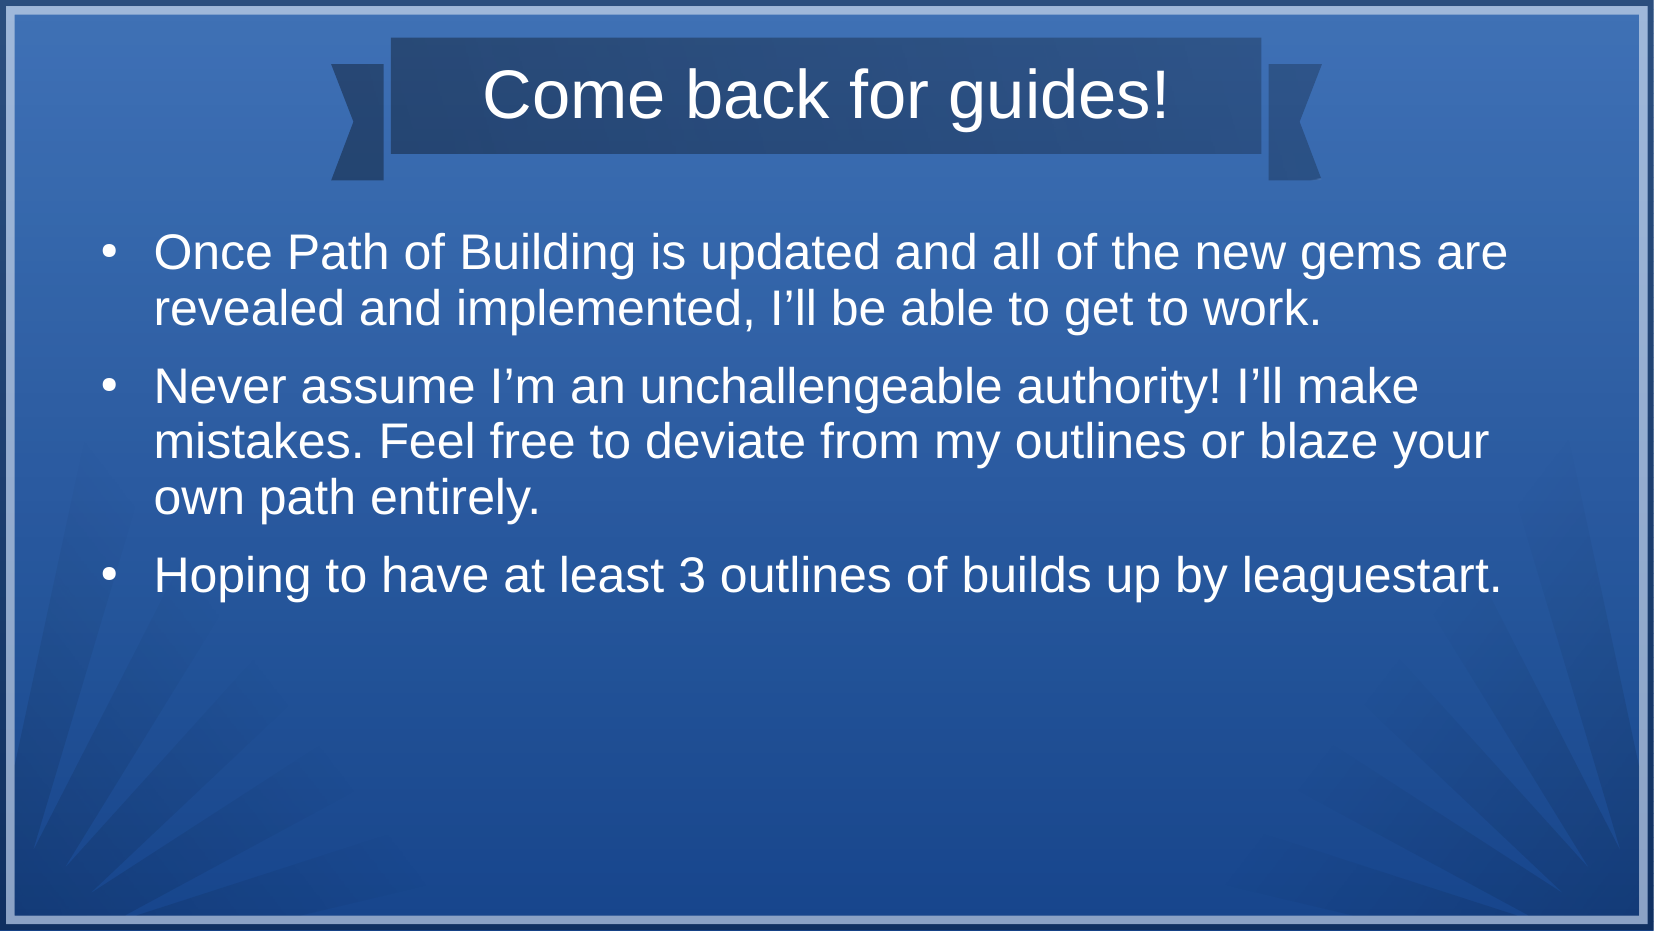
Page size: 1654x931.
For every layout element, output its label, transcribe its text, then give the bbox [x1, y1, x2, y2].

list Once Path of Building is updated and all of the new gems are revealed and implemented, I’ll be able to get to work. Never assume I’m an unchallengeable authority! I’ll make mistakes. Feel free to deviate from my outlines or blaze your own path entirely. Hoping to have at least 3 outlines of builds up by leaguestart. [82, 224, 1571, 848]
title Come back for guides! [389, 35, 1264, 154]
